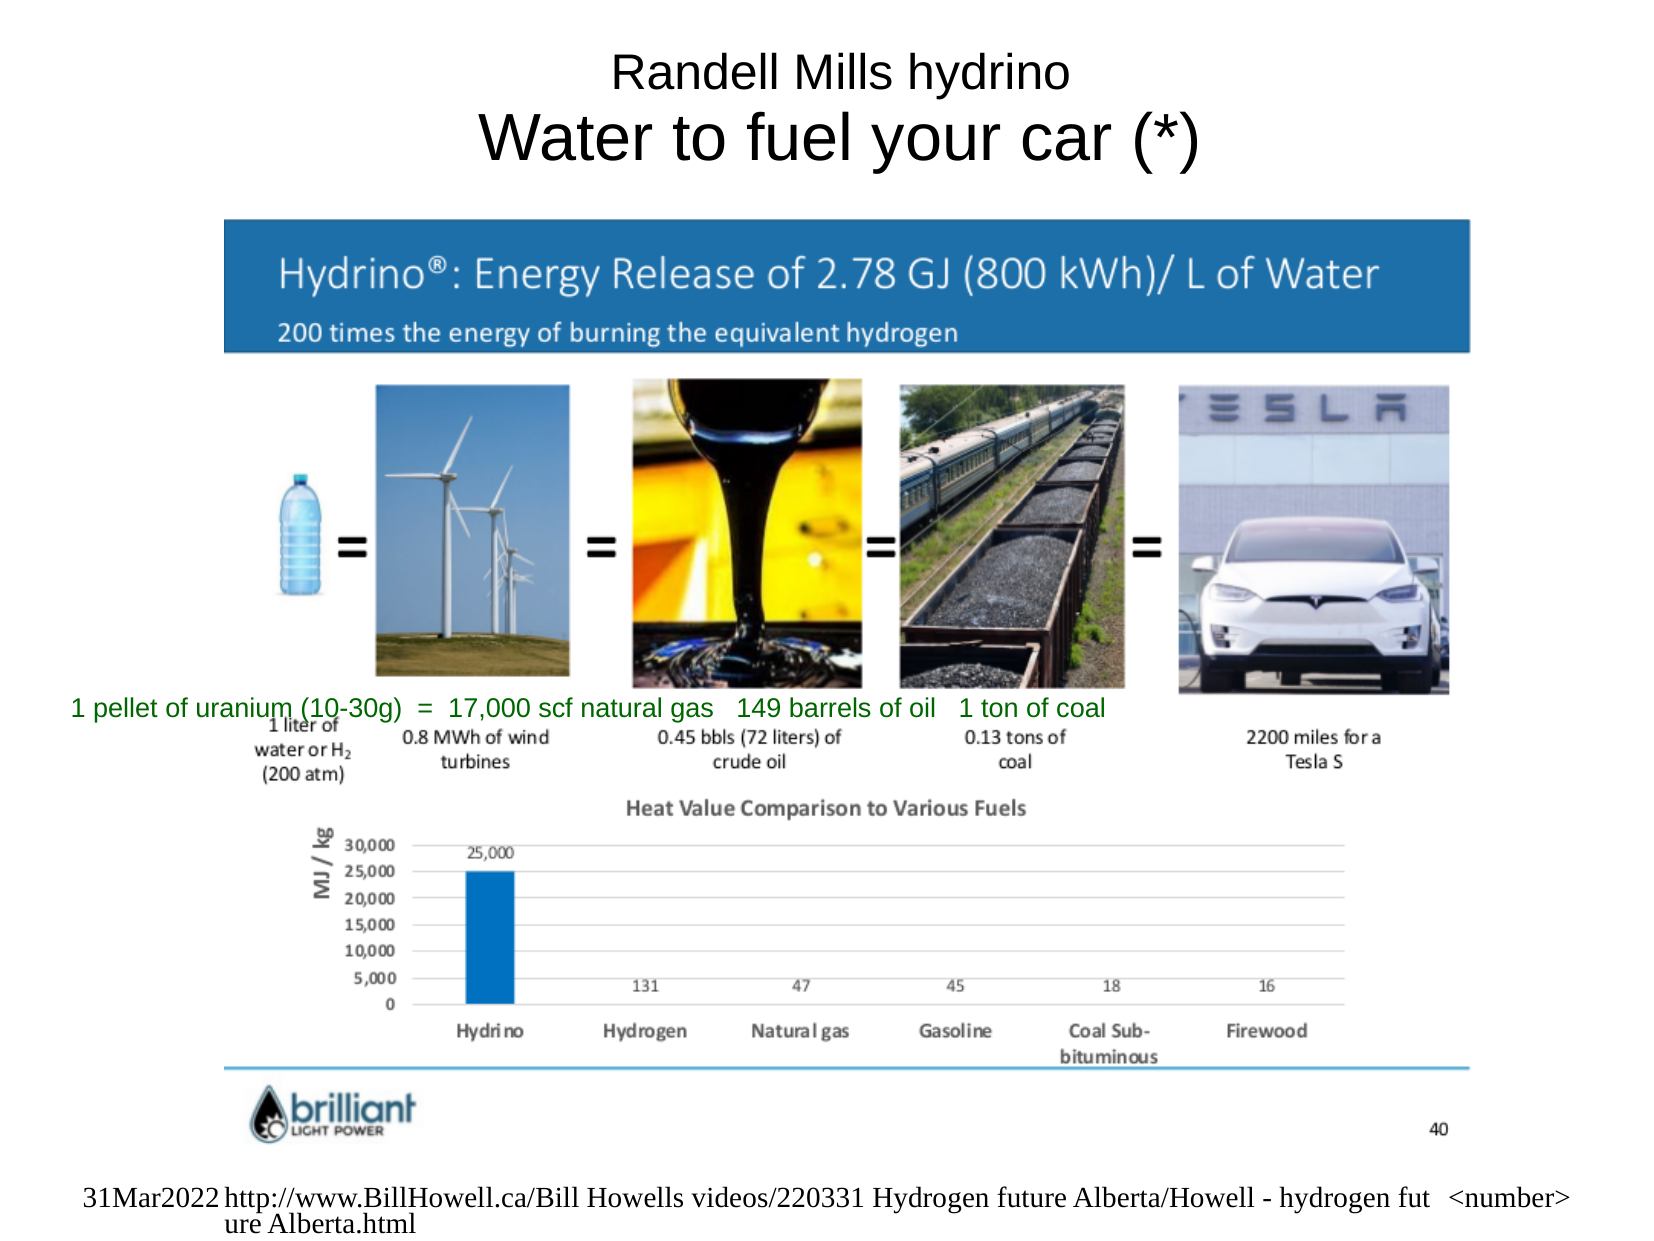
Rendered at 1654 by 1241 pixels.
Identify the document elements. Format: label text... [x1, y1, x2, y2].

title Randell Mills hydrino Water to fuel your car (*) [79, 18, 1568, 201]
picture [224, 215, 1477, 1157]
text_box 1 pellet of uranium (10-30g) = 17,000 scf natural gas 149 barrels of oil 1 ton of coal [55, 685, 1426, 731]
